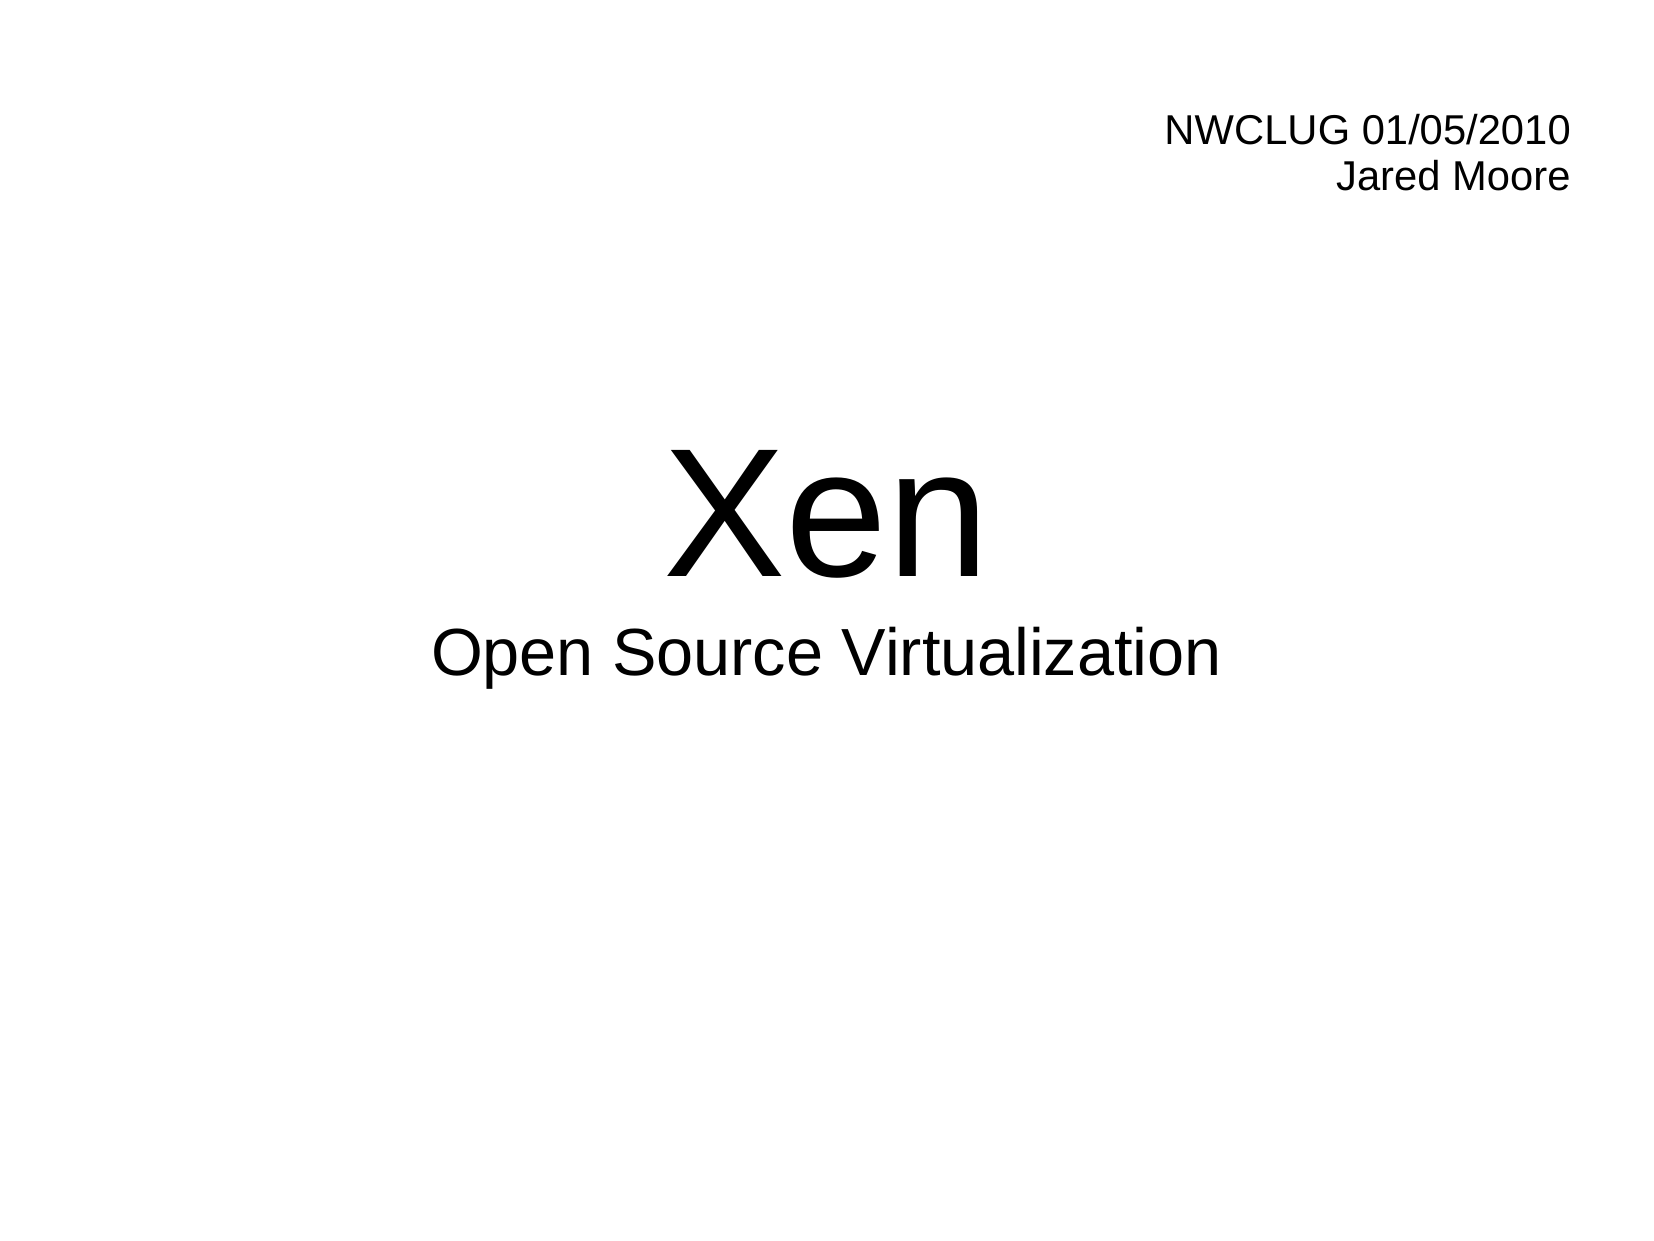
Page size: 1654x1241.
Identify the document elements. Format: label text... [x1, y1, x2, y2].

subtitle Xen Open Source Virtualization [82, 290, 1571, 1109]
title NWCLUG 01/05/2010 Jared Moore [82, 49, 1571, 257]
